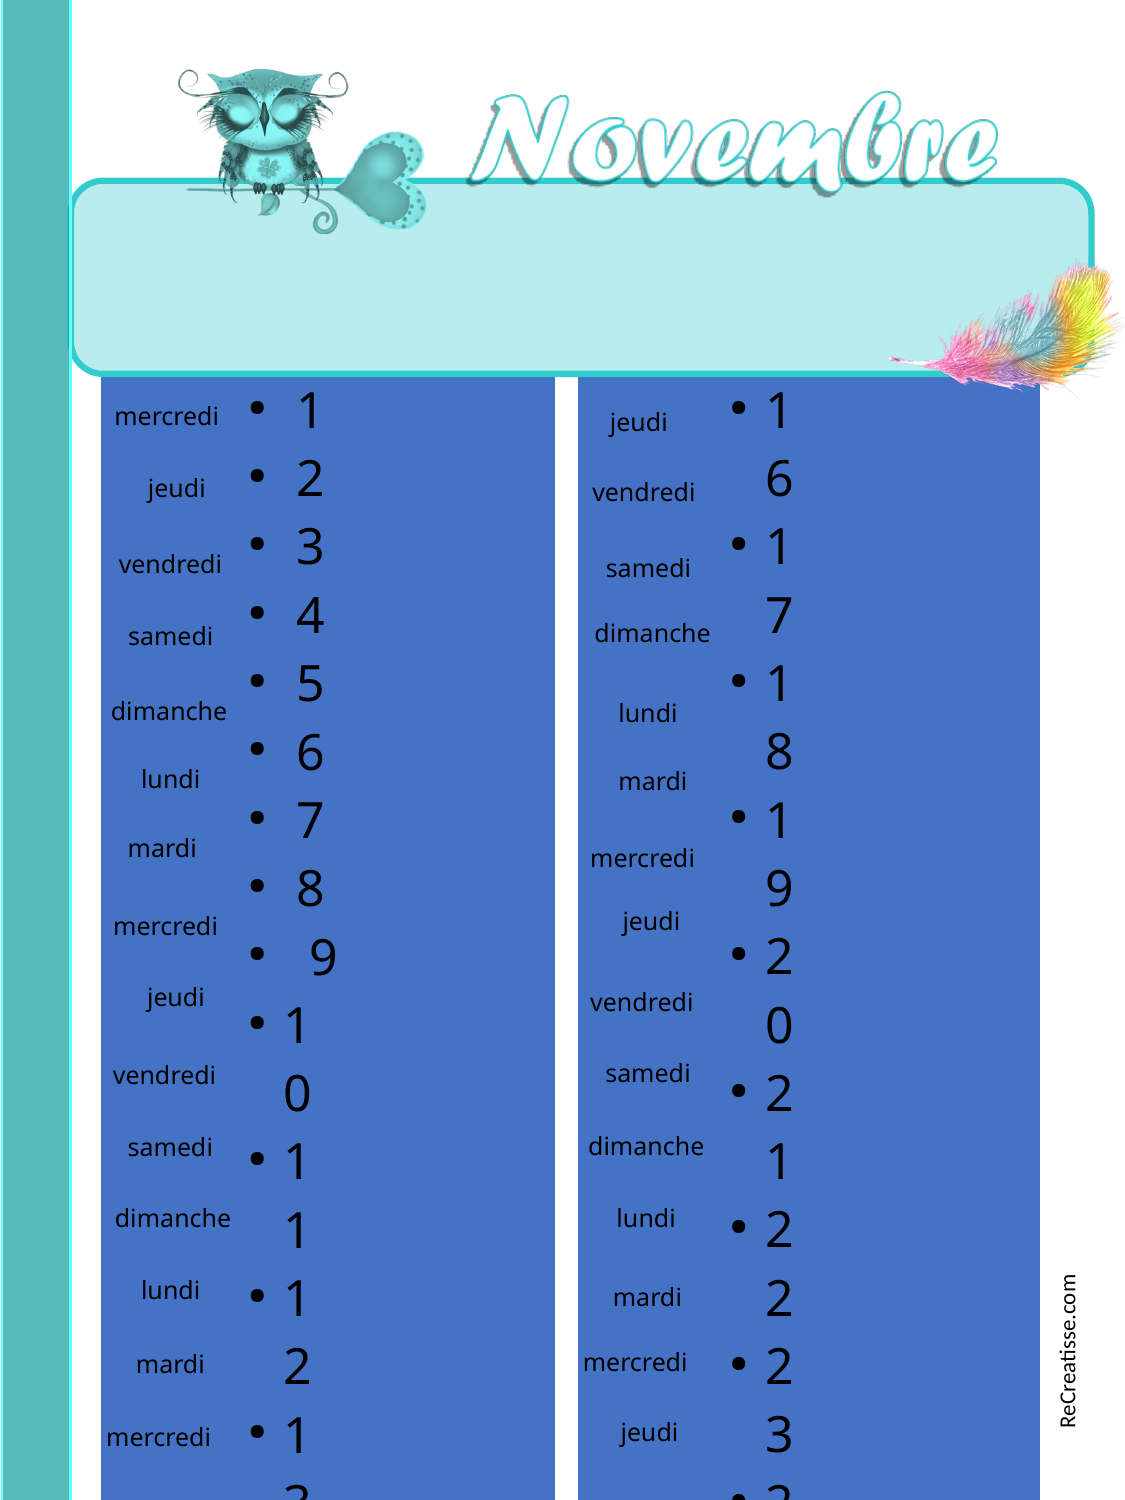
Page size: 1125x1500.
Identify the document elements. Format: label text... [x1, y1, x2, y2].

table_cell [101, 717, 248, 785]
table_cell [817, 785, 1040, 921]
text_box samedi [590, 1050, 706, 1096]
table_cell [101, 990, 248, 1126]
table_cell 4 [248, 580, 339, 648]
table_cell 10 [248, 990, 339, 1126]
text_box jeudi [133, 465, 221, 510]
table_header [817, 375, 1040, 511]
text_box vendredi [575, 979, 709, 1024]
text_box vendredi [98, 1052, 232, 1097]
text_box lundi [126, 756, 216, 801]
table_cell 13 [248, 1400, 339, 1500]
table_cell [817, 921, 1040, 1058]
table_header 16 [730, 375, 817, 511]
table_cell 20 [730, 921, 817, 1058]
text_box dimanche [579, 611, 726, 656]
picture [889, 258, 1125, 399]
text_box jeudi [132, 974, 220, 1019]
text_box jeudi [606, 1409, 694, 1454]
table_cell [101, 1263, 248, 1400]
table_cell [578, 921, 730, 1058]
table_cell [817, 1468, 1040, 1500]
table_cell 23 [730, 1331, 817, 1468]
table_cell 2 [248, 443, 339, 512]
text_box mardi [113, 826, 212, 871]
table_cell 9 [248, 921, 339, 990]
table_cell 11 [248, 1126, 339, 1263]
text_box jeudi [595, 399, 683, 444]
table_cell [101, 921, 248, 990]
table_cell [339, 512, 555, 580]
table_cell [817, 648, 1040, 785]
table_cell [578, 1468, 730, 1500]
table_header [339, 375, 555, 443]
text_box samedi [591, 545, 706, 590]
table_cell 17 [730, 511, 817, 648]
table_cell 12 [248, 1263, 339, 1400]
table_cell [578, 511, 730, 648]
text_box dimanche [100, 1195, 246, 1240]
text_box dimanche [96, 688, 243, 733]
table_cell [339, 1400, 555, 1500]
table_header [578, 375, 730, 511]
table_cell [817, 1194, 1040, 1331]
picture [176, 69, 427, 234]
table_cell 19 [730, 785, 817, 921]
table_cell [578, 1331, 730, 1468]
table_cell 21 [730, 1058, 817, 1194]
text_box ReCreatisse.com [1045, 1259, 1088, 1443]
text_box mercredi [575, 835, 710, 880]
table_cell [101, 648, 248, 717]
table_cell [339, 990, 555, 1126]
table_cell [578, 648, 730, 785]
text_box mardi [121, 1341, 220, 1386]
text_box mercredi [99, 393, 235, 438]
table_cell [101, 443, 248, 512]
text_box [2, 0, 1092, 1500]
table_cell [817, 511, 1040, 648]
table_cell [339, 1263, 555, 1400]
table_cell [339, 785, 555, 853]
text_box dimanche [573, 1123, 720, 1168]
table_cell [339, 648, 555, 717]
table_cell [101, 853, 248, 921]
text_box mardi [603, 758, 703, 803]
table_cell 5 [248, 648, 339, 717]
table_cell [101, 512, 248, 580]
table_cell [339, 443, 555, 512]
table_cell [101, 785, 248, 853]
table_cell 22 [730, 1194, 817, 1331]
table_cell [101, 580, 248, 648]
table_cell [817, 1058, 1040, 1194]
table_cell [101, 1126, 248, 1263]
table_cell 24 [730, 1468, 817, 1500]
table_cell 8 [248, 853, 339, 921]
text_box lundi [126, 1267, 216, 1312]
text_box samedi [113, 613, 229, 658]
text_box mercredi [98, 903, 233, 948]
table_cell [578, 785, 730, 921]
table_header [101, 375, 248, 443]
text_box lundi [601, 1195, 691, 1240]
table_cell 18 [730, 648, 817, 785]
table_header 1 [248, 375, 339, 443]
table_cell [339, 1126, 555, 1263]
table_cell [578, 1058, 730, 1194]
table_cell [578, 1194, 730, 1331]
text_box vendredi [104, 541, 238, 586]
table_cell [339, 853, 555, 921]
table_cell [339, 580, 555, 648]
table_cell 7 [248, 785, 339, 853]
table_cell 3 [248, 512, 339, 580]
text_box samedi [113, 1124, 228, 1169]
text_box vendredi [577, 469, 711, 514]
table_cell [101, 1400, 248, 1500]
text_box mercredi [568, 1339, 703, 1384]
text_box jeudi [608, 898, 696, 943]
table_cell [339, 717, 555, 785]
table_cell [339, 921, 555, 990]
text_box mercredi [91, 1414, 226, 1459]
text_box lundi [603, 690, 693, 735]
picture [453, 52, 1092, 219]
table_cell 6 [248, 717, 339, 785]
table_cell [817, 1331, 1040, 1468]
text_box mardi [598, 1274, 697, 1319]
